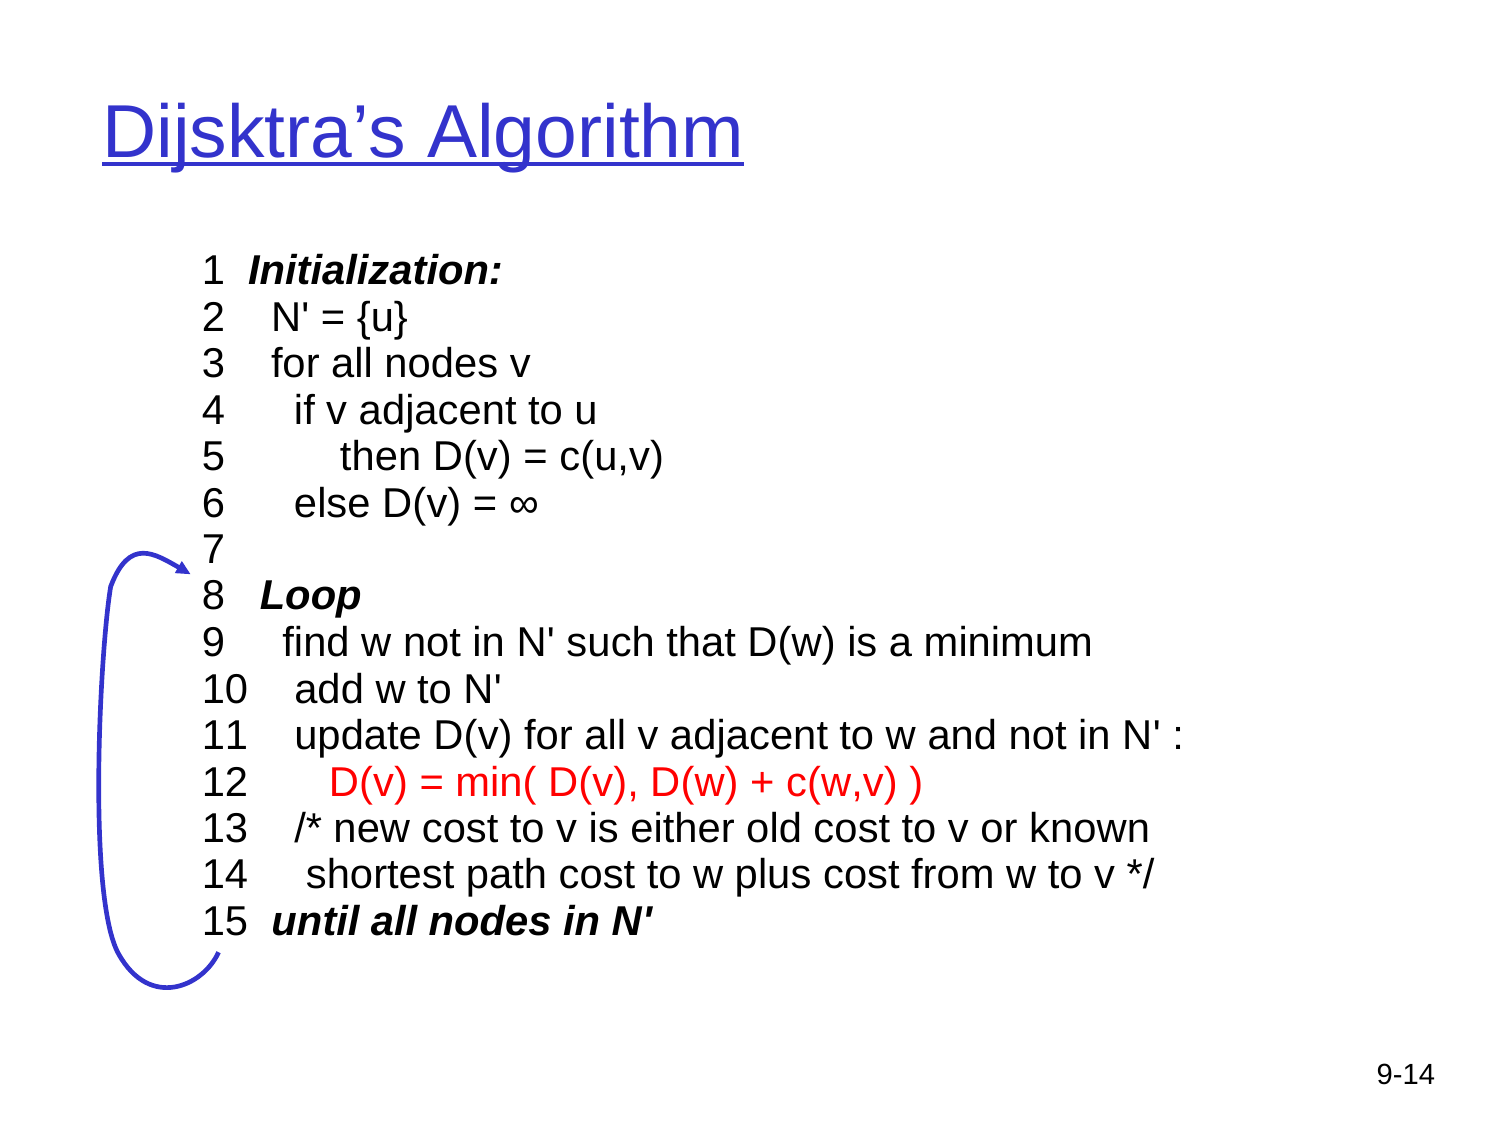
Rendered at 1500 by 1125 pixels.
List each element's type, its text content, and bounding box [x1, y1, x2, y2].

text_box 1 Initialization: 2 N' = {u} 3 for all nodes v 4 if v adjacent to u 5 then D(v) = c(u,v) 6 else D(v) = ∞ 7 8 Loop 9 find w not in N' such that D(w) is a minimum 10 add w to N' 11 update D(v) for all v adjacent to w and not in N' : 12 D(v) = min( D(v), D(w) + c(w,v) ) 13 /* new cost to v is either old cost to v or known 14 shortest path cost to w plus cost from w to v */ 15 until all nodes in N' [187, 239, 1211, 952]
title Dijsktra’s Algorithm [87, 37, 1363, 225]
